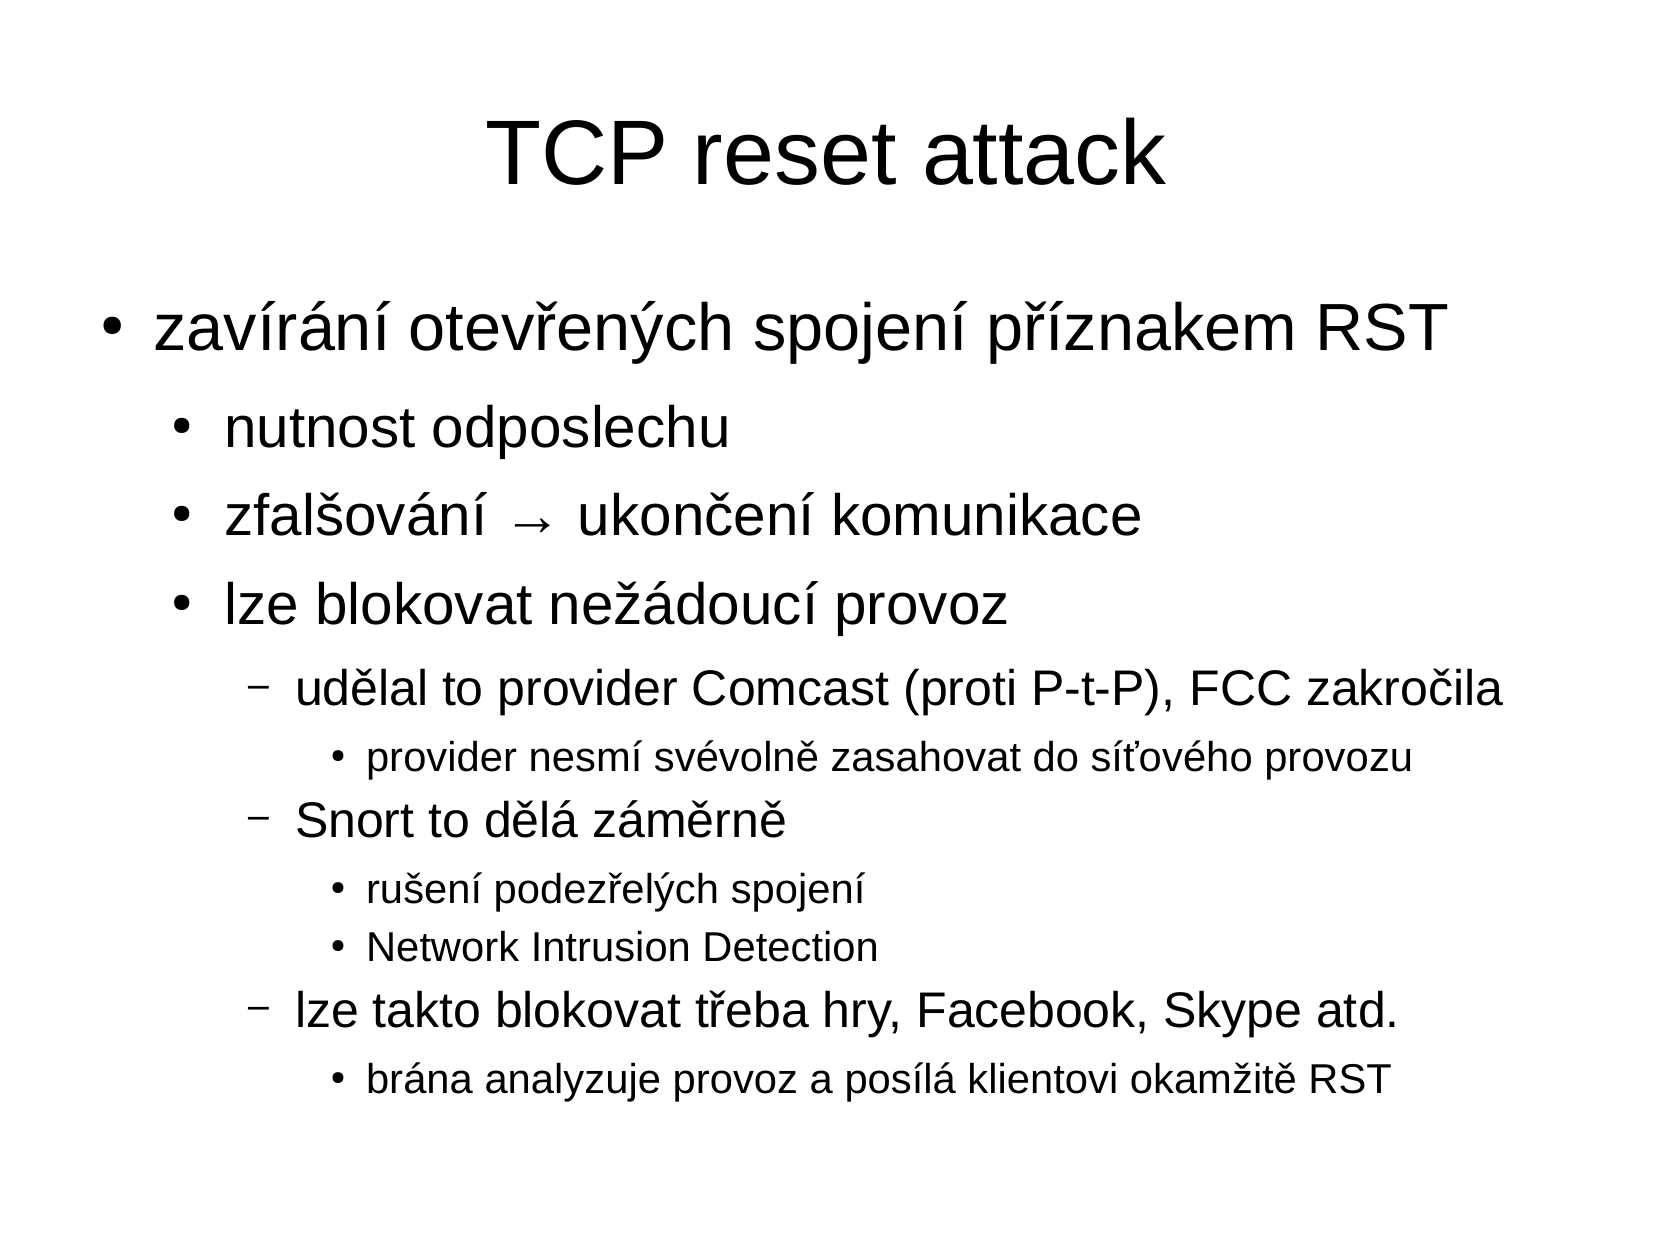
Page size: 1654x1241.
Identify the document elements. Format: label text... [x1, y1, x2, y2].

list zavírání otevřených spojení příznakem RST nutnost odposlechu zfalšování → ukončení komunikace lze blokovat nežádoucí provoz udělal to provider Comcast (proti P-t-P), FCC zakročila provider nesmí svévolně zasahovat do síťového provozu Snort to dělá záměrně rušení podezřelých spojení Network Intrusion Detection lze takto blokovat třeba hry, Facebook, Skype atd. brána analyzuje provoz a posílá klientovi okamžitě RST [82, 290, 1571, 1182]
title TCP reset attack [82, 56, 1571, 250]
